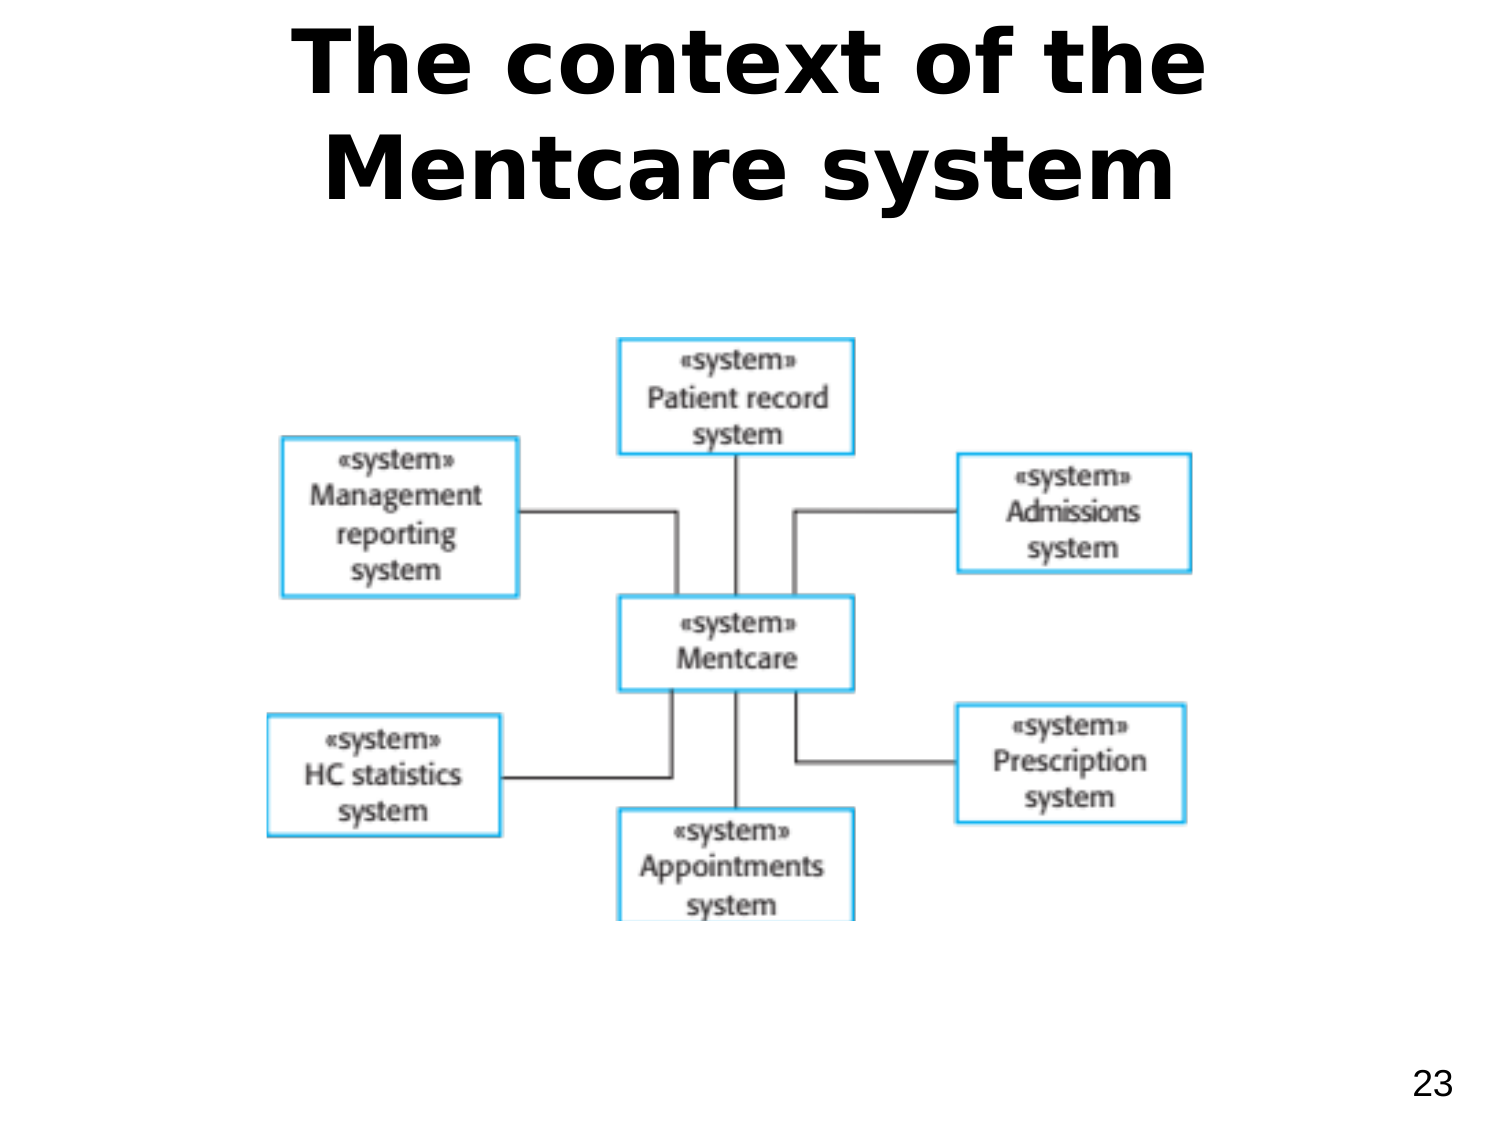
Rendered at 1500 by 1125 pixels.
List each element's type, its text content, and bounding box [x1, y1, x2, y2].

picture [266, 337, 1193, 921]
title The context of the Mentcare system [75, 44, 1425, 177]
